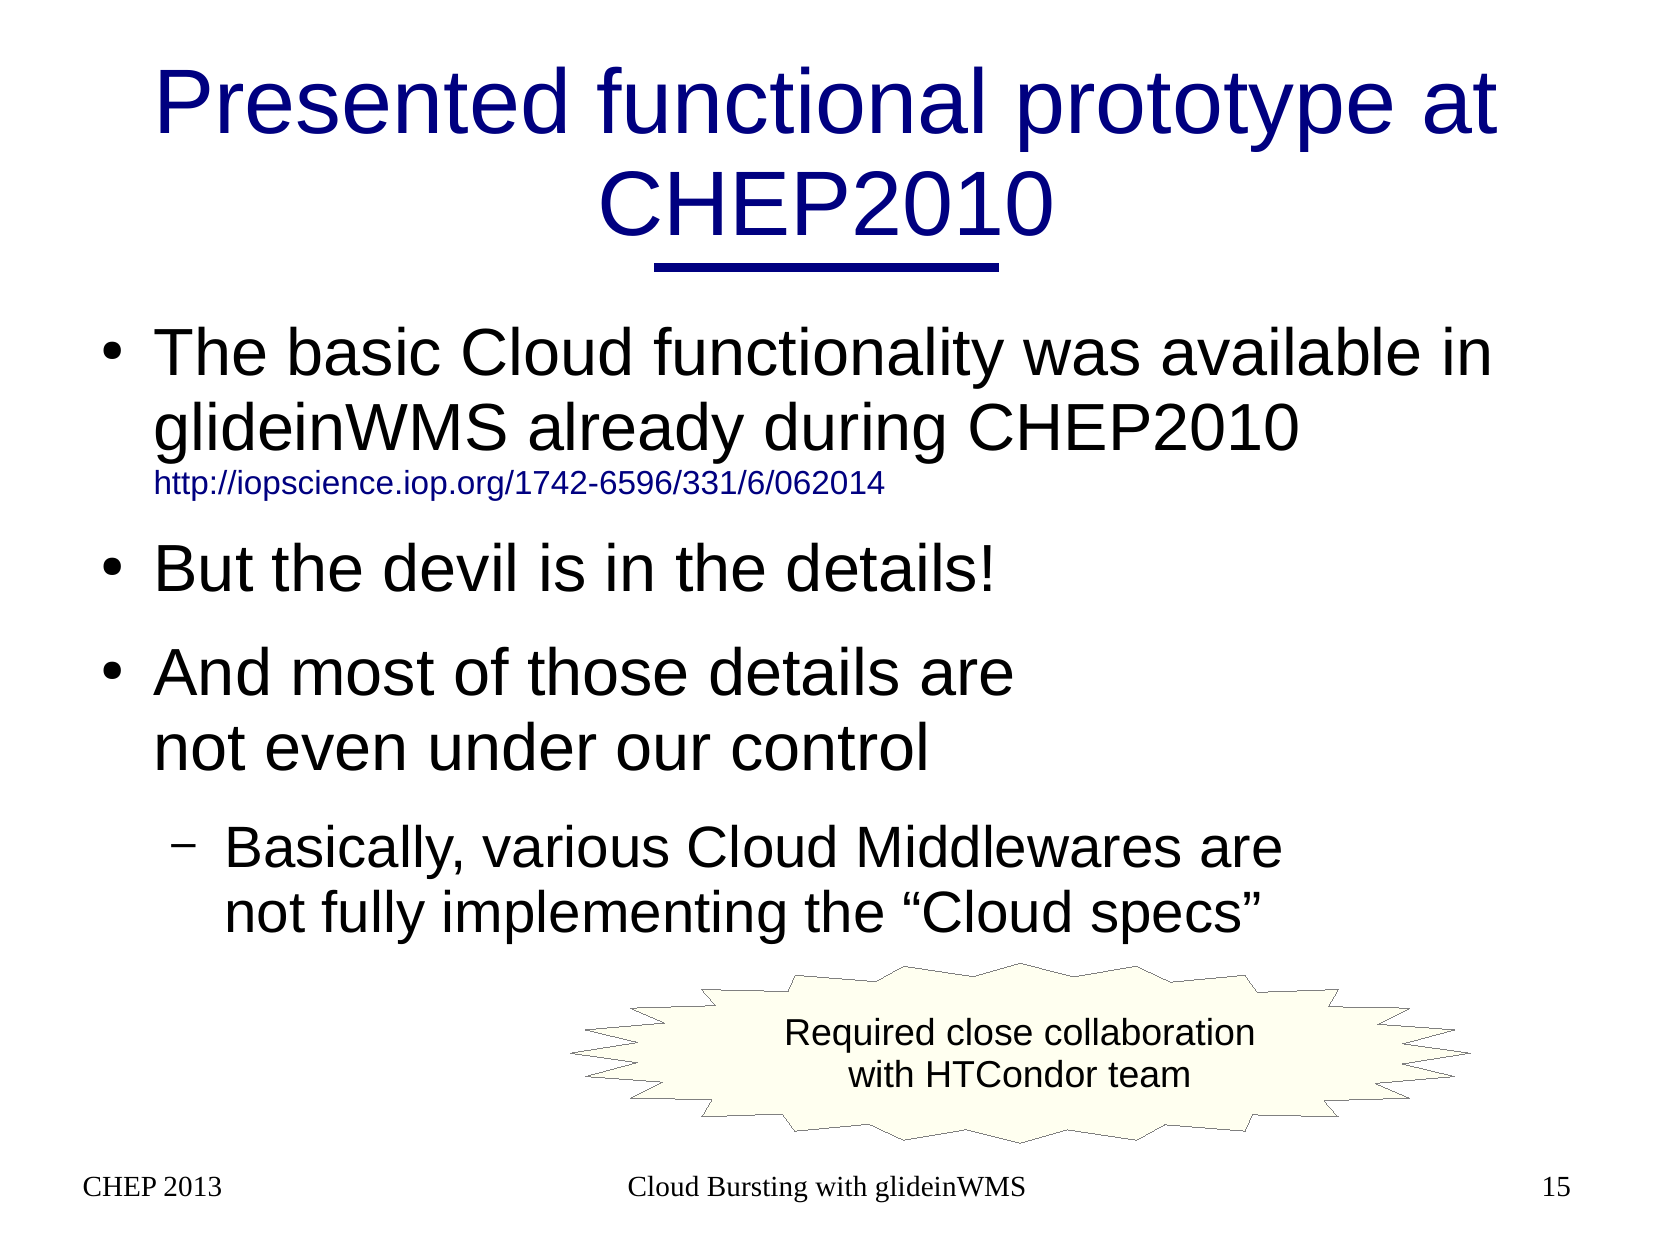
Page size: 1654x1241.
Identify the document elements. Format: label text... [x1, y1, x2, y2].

title Presented functional prototype at CHEP2010 [82, 49, 1571, 257]
list The basic Cloud functionality was available in glideinWMS already during CHEP2010 http://iopscience.iop.org/1742-6596/331/6/062014 But the devil is in the details! And most of those details are not even under our control Basically, various Cloud Middlewares are not fully implementing the “Cloud specs” [82, 315, 1538, 1141]
text_box Required close collaboration with HTCondor team [570, 963, 1471, 1144]
